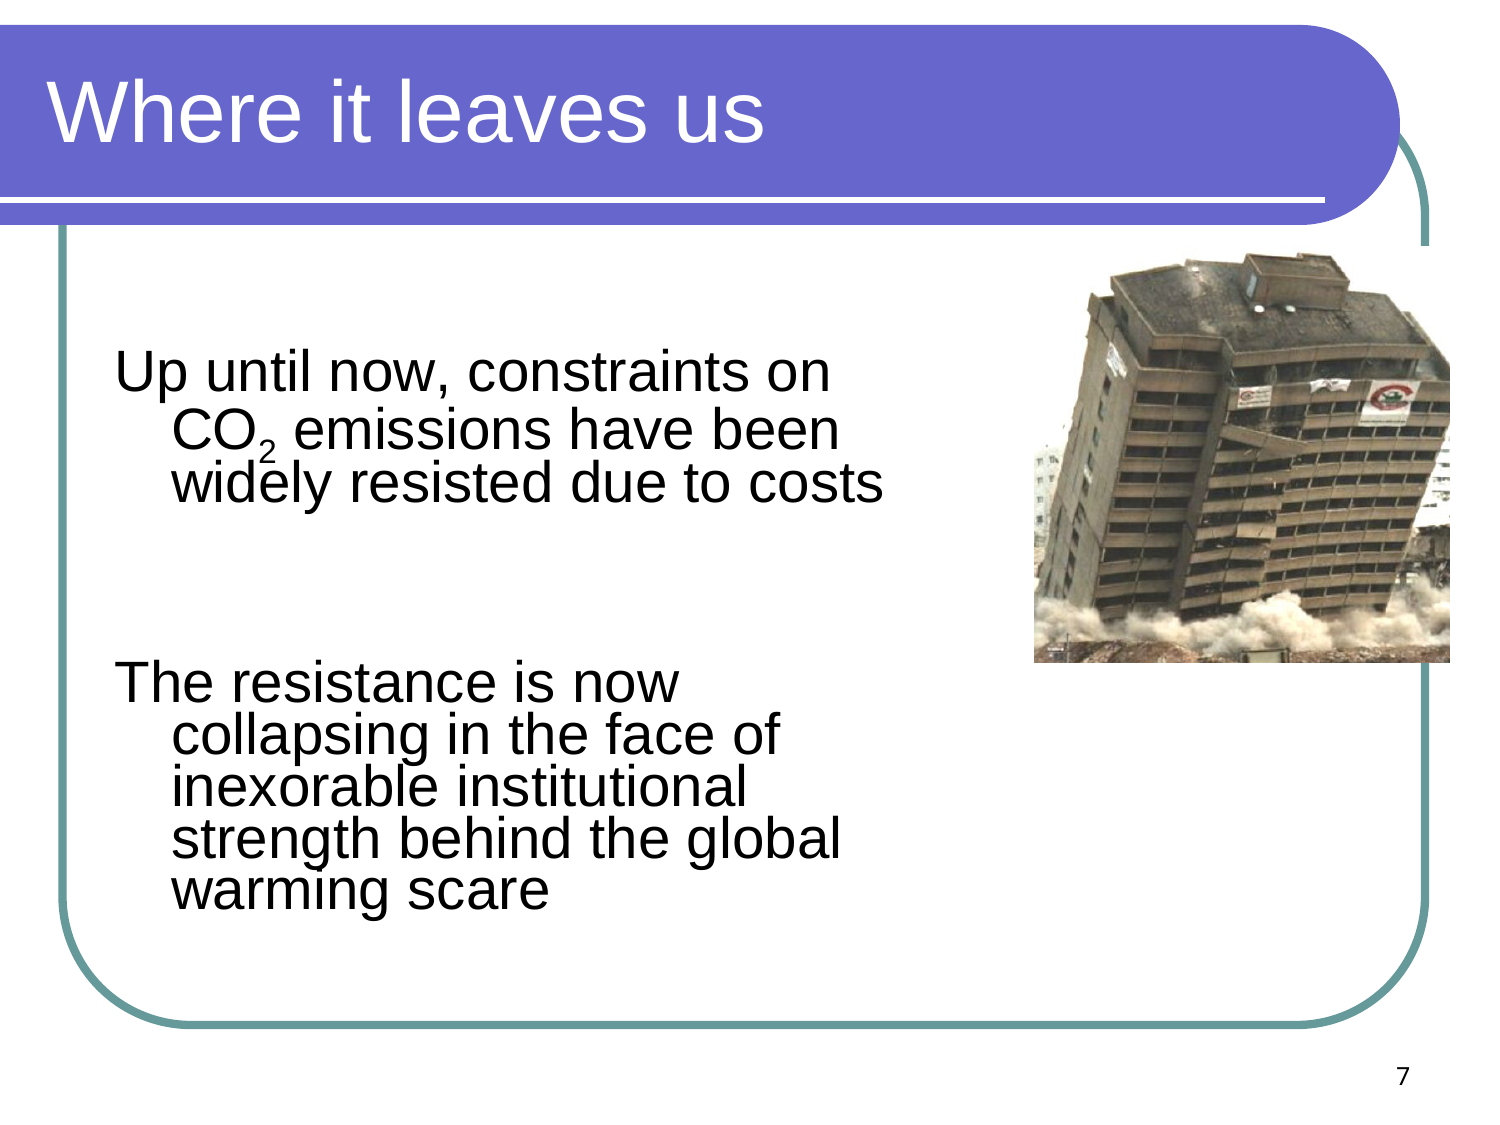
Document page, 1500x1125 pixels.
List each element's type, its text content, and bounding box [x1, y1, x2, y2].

picture [1034, 246, 1450, 663]
list Up until now, constraints on CO2 emissions have been widely resisted due to costs The resistance is now collapsing in the face of inexorable institutional strength behind the global warming scare [99, 262, 925, 988]
title Where it leaves us [31, 37, 1347, 188]
